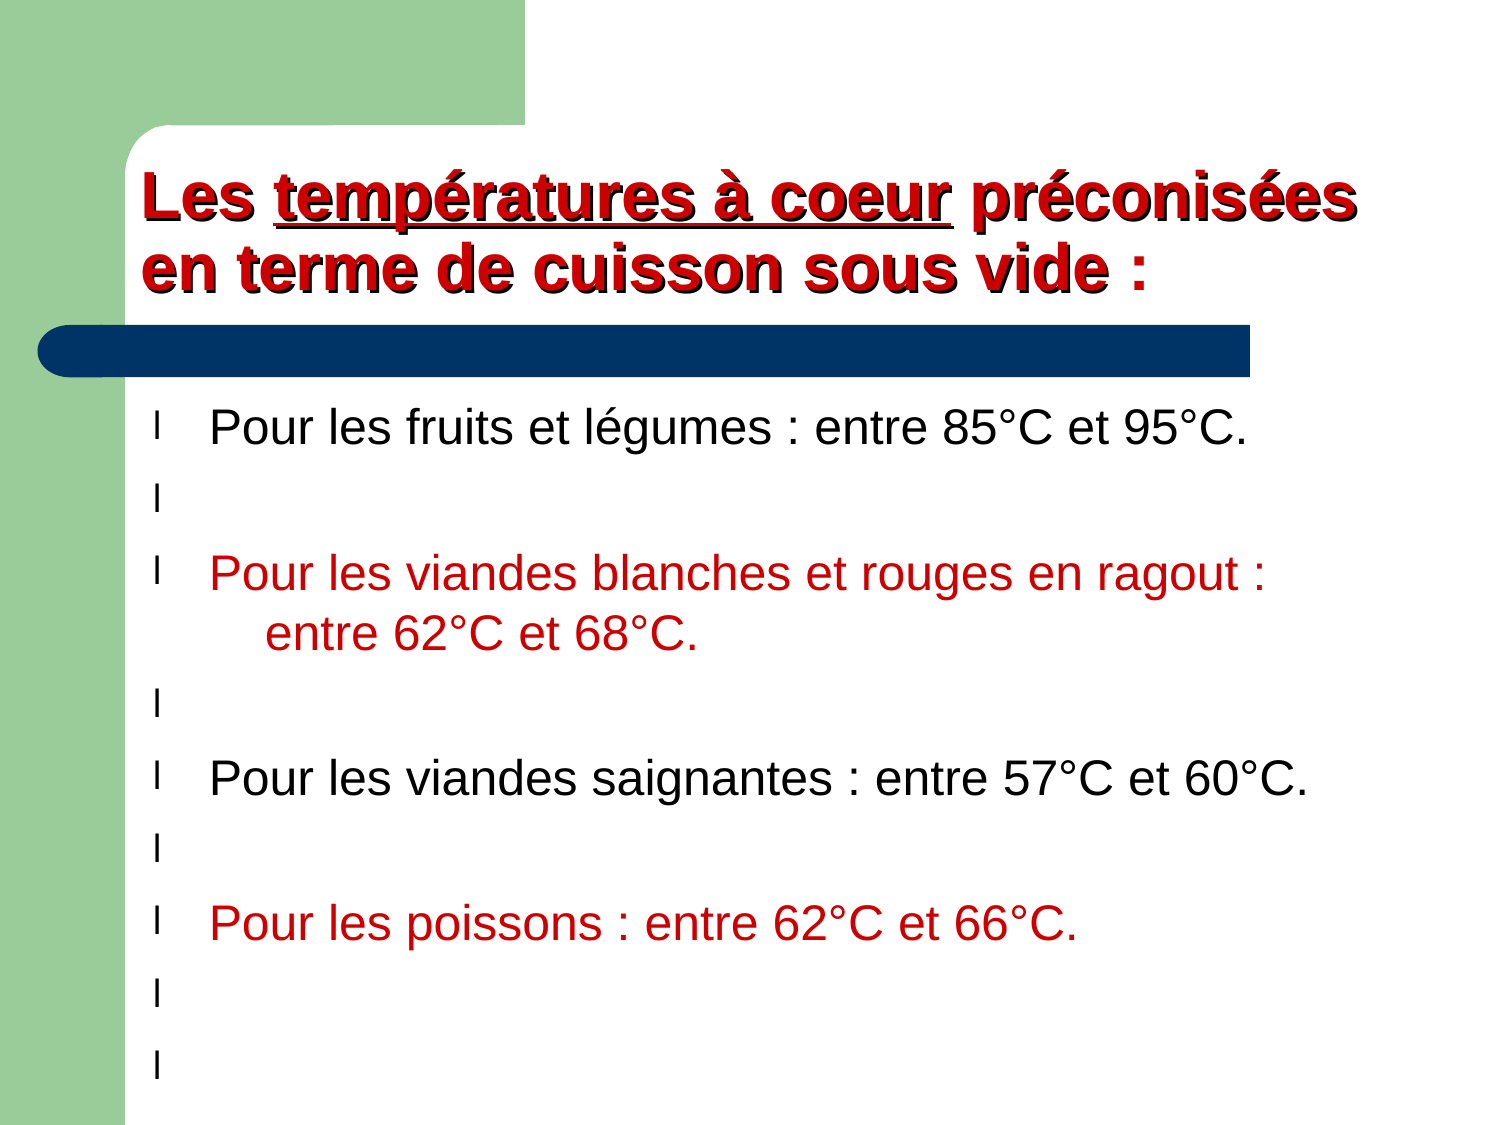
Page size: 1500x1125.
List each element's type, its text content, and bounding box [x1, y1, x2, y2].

title Les températures à coeur préconisées en terme de cuisson sous vide : [125, 125, 1426, 313]
list Pour les fruits et légumes : entre 85°C et 95°C. Pour les viandes blanches et rouges en ragout : entre 62°C et 68°C. Pour les viandes saignantes : entre 57°C et 60°C. Pour les poissons : entre 62°C et 66°C. [137, 387, 1400, 999]
